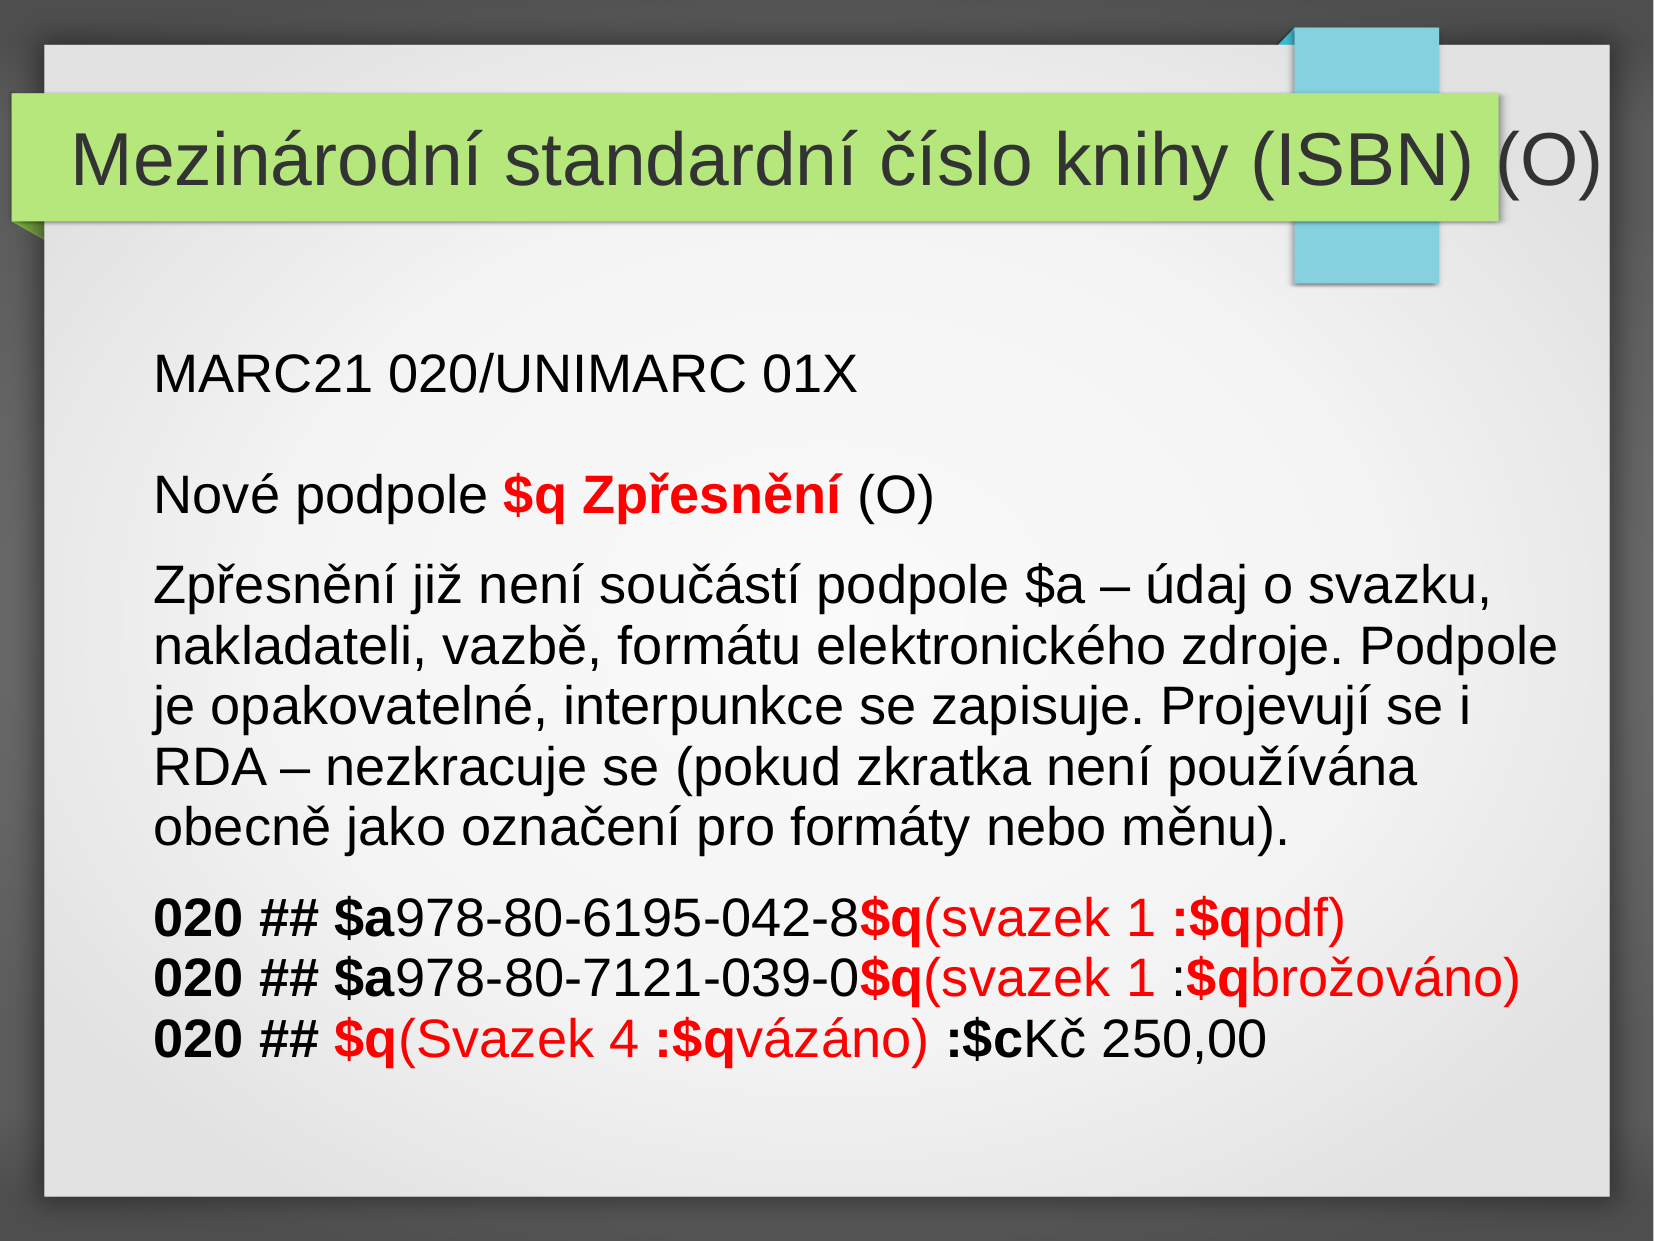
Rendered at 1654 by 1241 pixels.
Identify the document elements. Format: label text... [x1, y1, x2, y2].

picture [0, 0, 1654, 1241]
list MARC21 020/UNIMARC 01X Nové podpole $q Zpřesnění (O) Zpřesnění již není součástí podpole $a – údaj o svazku, nakladateli, vazbě, formátu elektronického zdroje. Podpole je opakovatelné, interpunkce se zapisuje. Projevují se i RDA – nezkracuje se (pokud zkratka není používána obecně jako označení pro formáty nebo měnu). 020 ## $a978-80-6195-042-8$q(svazek 1 :$qpdf) 020 ## $a978-80-7121-039-0$q(svazek 1 :$qbrožováno) 020 ## $q(Svazek 4 :$qvázáno) :$cKč 250,00 [82, 343, 1583, 1146]
title Mezinárodní standardní číslo knihy (ISBN) (O) [70, 106, 1607, 213]
